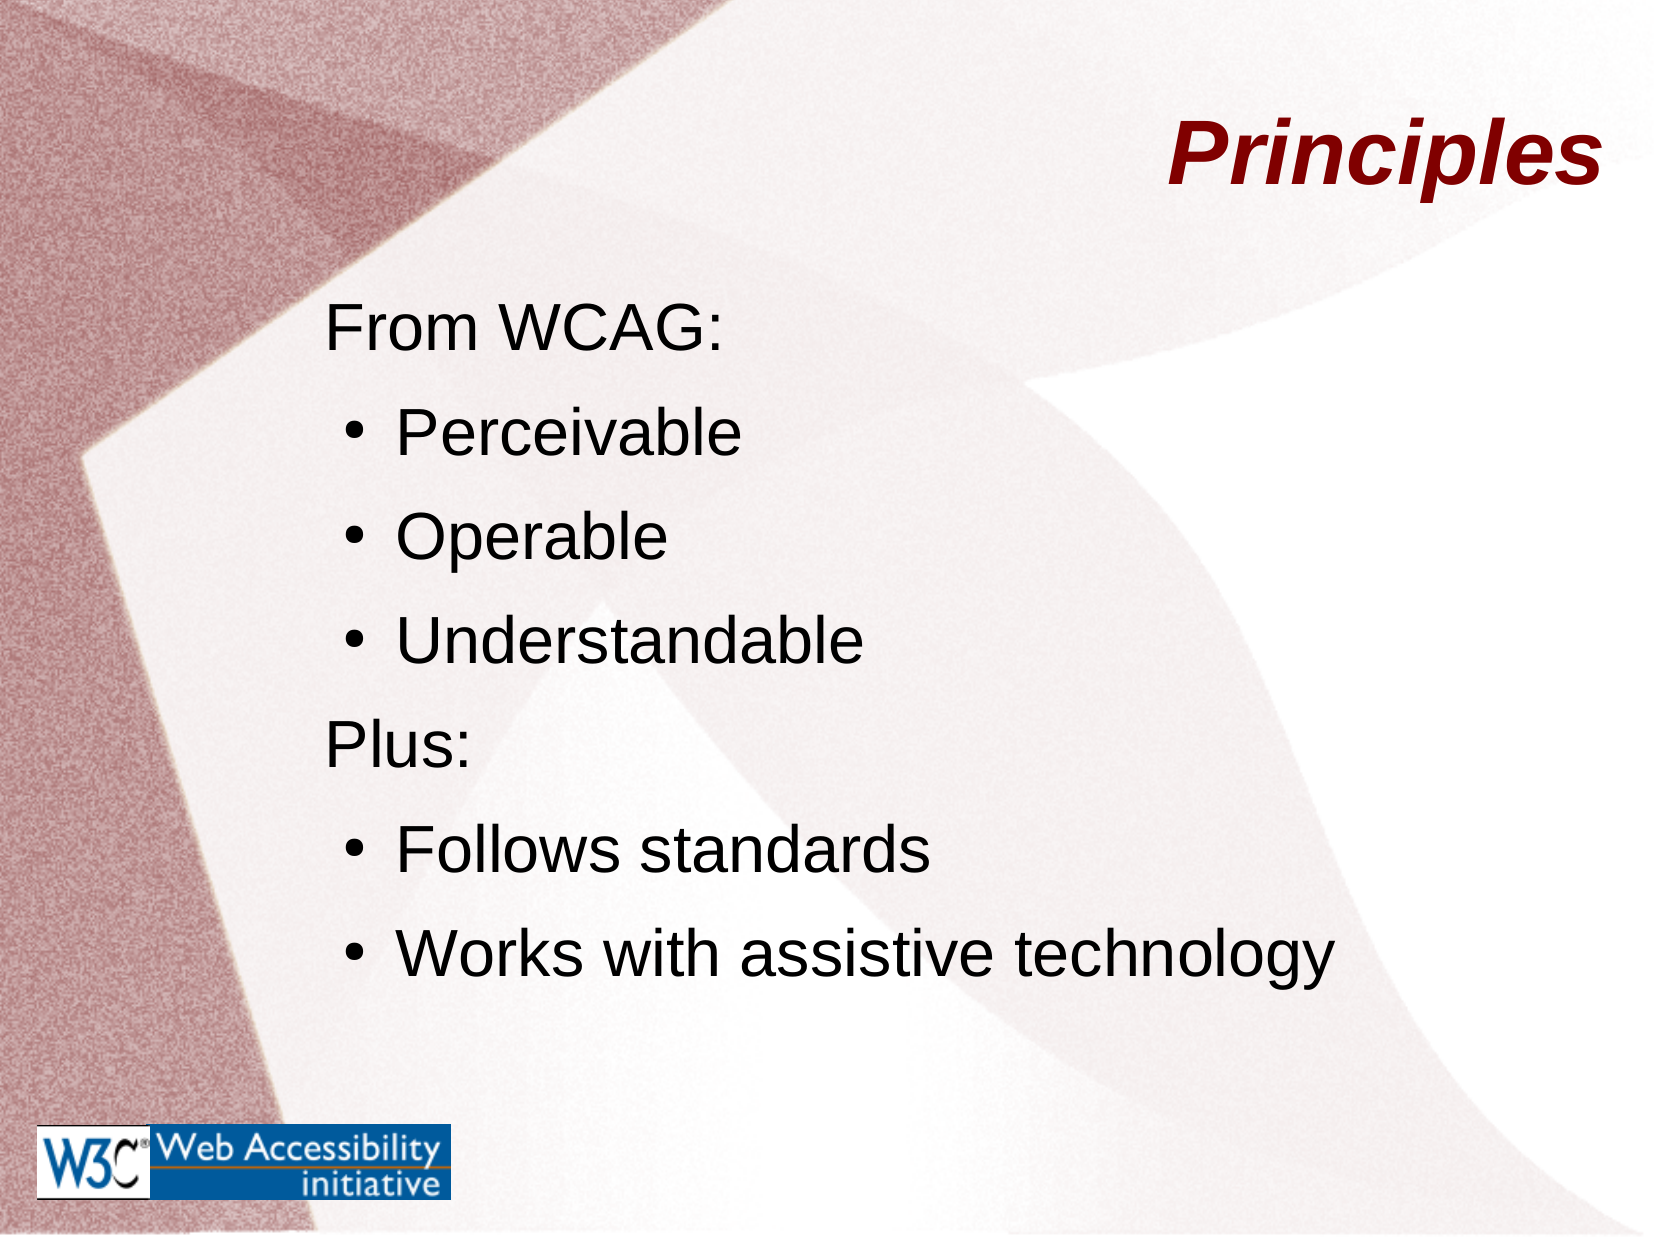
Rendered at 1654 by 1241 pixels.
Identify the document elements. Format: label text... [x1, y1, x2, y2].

picture [0, 0, 1654, 1241]
list From WCAG: Perceivable Operable Understandable Plus: Follows standards Works with assistive technology [324, 290, 1601, 991]
title Principles [596, 49, 1607, 257]
